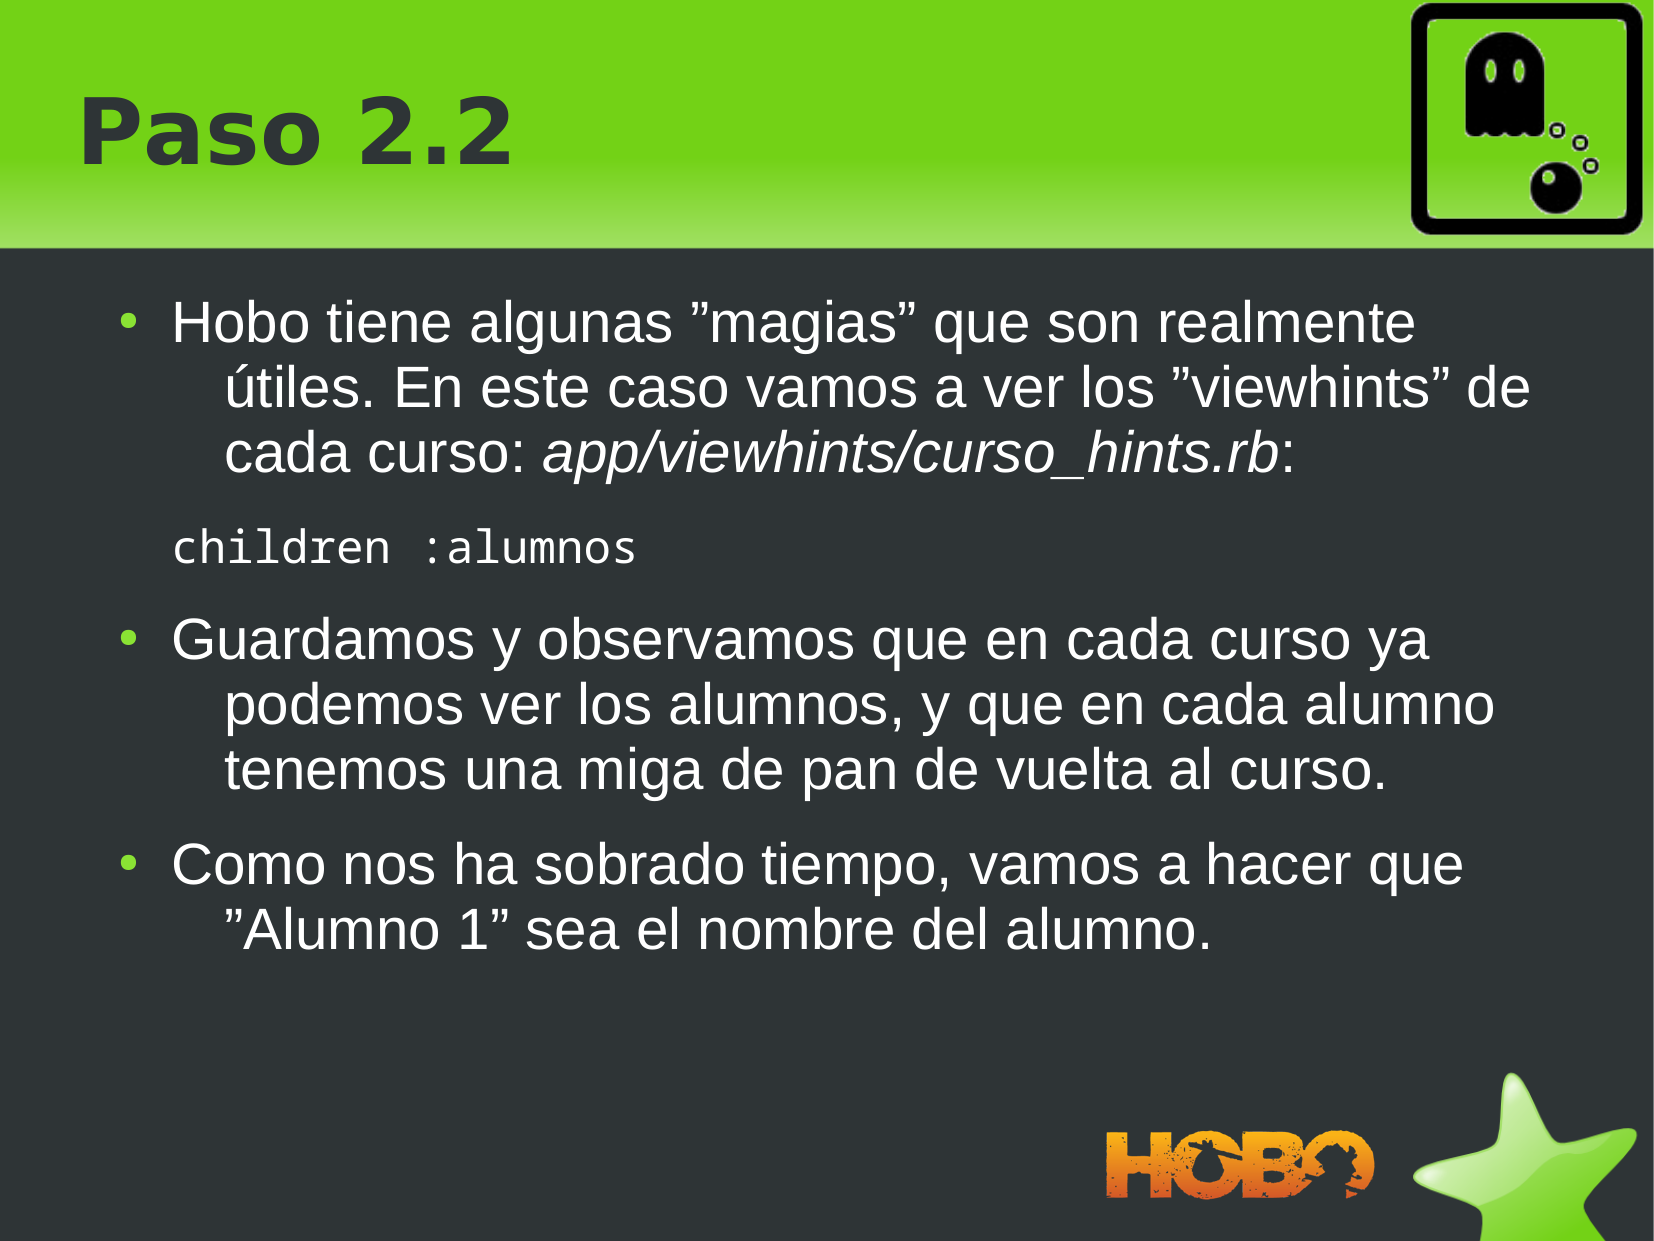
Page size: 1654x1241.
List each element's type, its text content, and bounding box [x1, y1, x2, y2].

list Hobo tiene algunas ”magias” que son realmente útiles. En este caso vamos a ver los ”viewhints” de cada curso: app/viewhints/curso_hints.rb: children :alumnos Guardamos y observamos que en cada curso ya podemos ver los alumnos, y que en cada alumno tenemos una miga de pan de vuelta al curso. Como nos ha sobrado tiempo, vamos a hacer que ”Alumno 1” sea el nombre del alumno. [82, 290, 1571, 1094]
picture [0, 0, 1654, 1241]
title Paso 2.2 [76, 36, 1565, 229]
